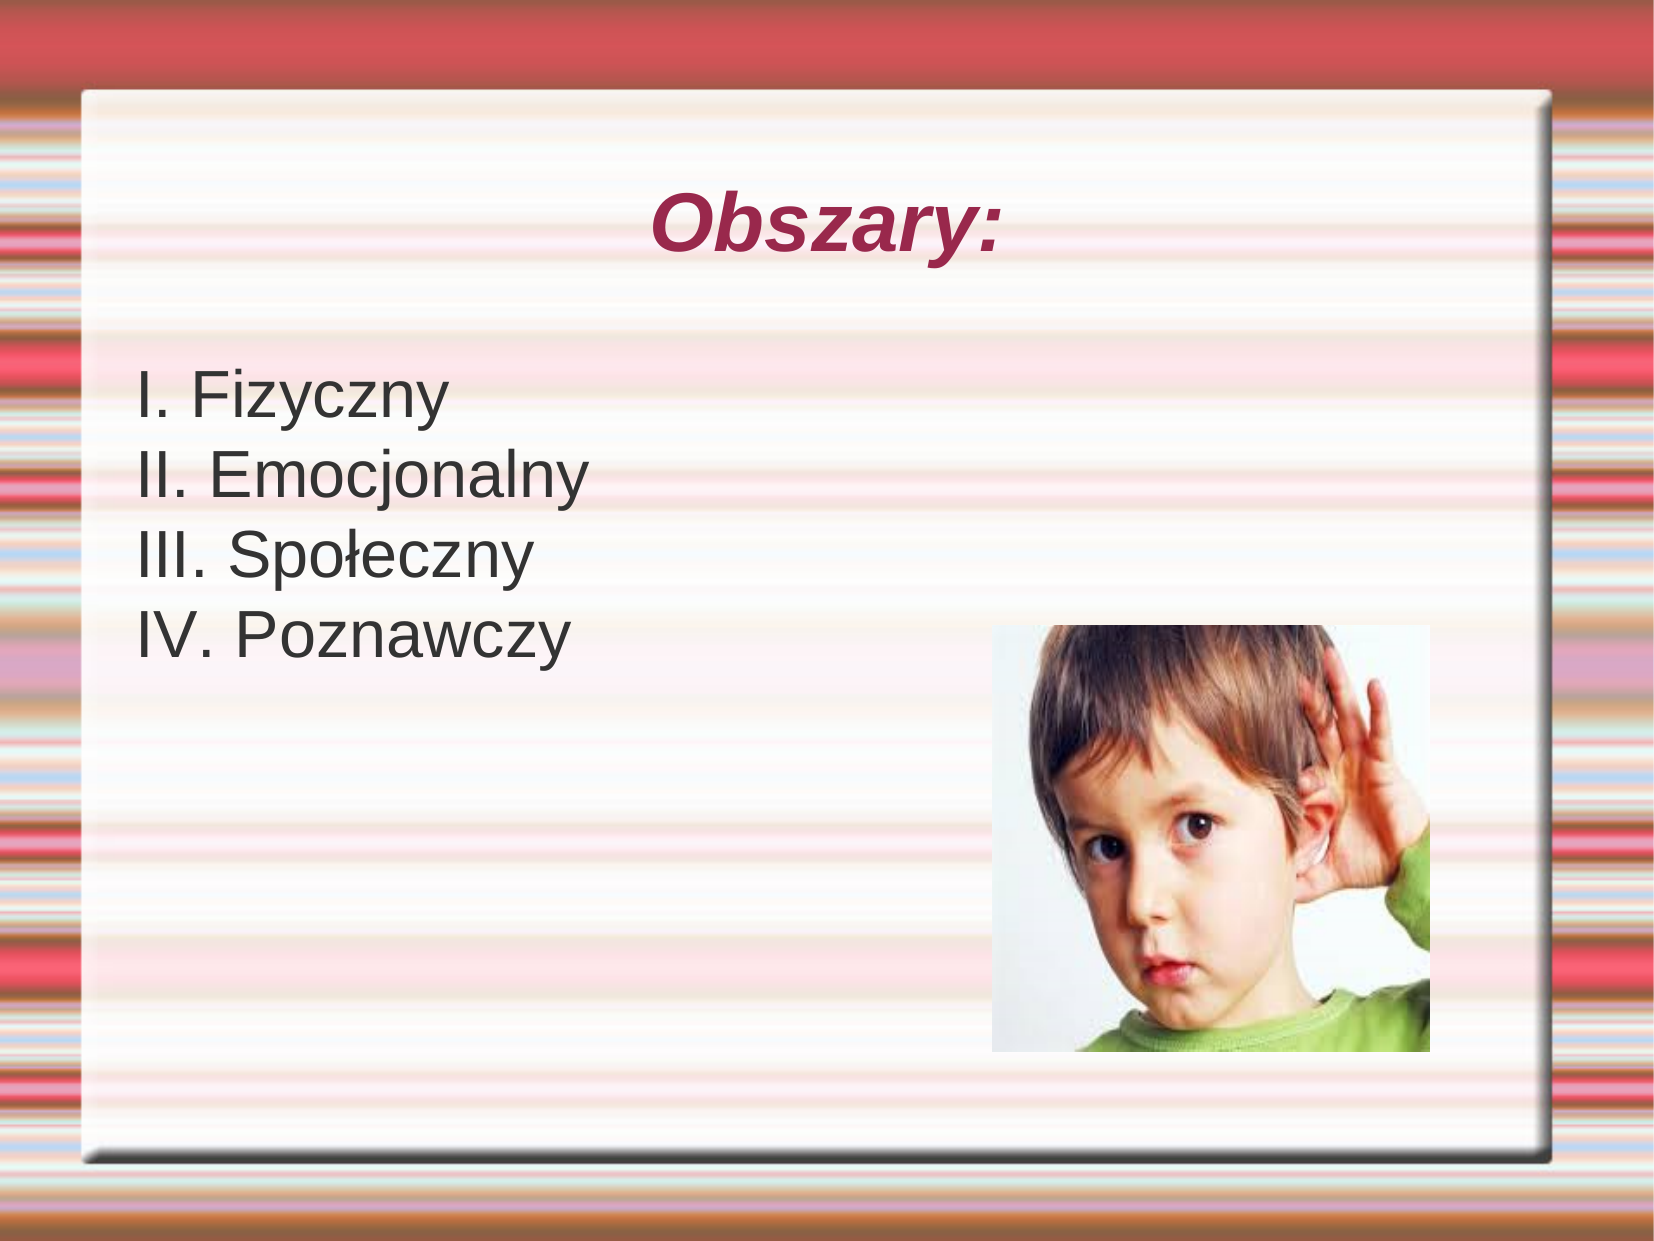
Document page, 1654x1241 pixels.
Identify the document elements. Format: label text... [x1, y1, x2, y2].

title Obszary: [121, 114, 1534, 322]
picture [992, 625, 1430, 1052]
list I. Fizyczny II. Emocjonalny III. Społeczny IV. Poznawczy [134, 350, 1516, 1133]
